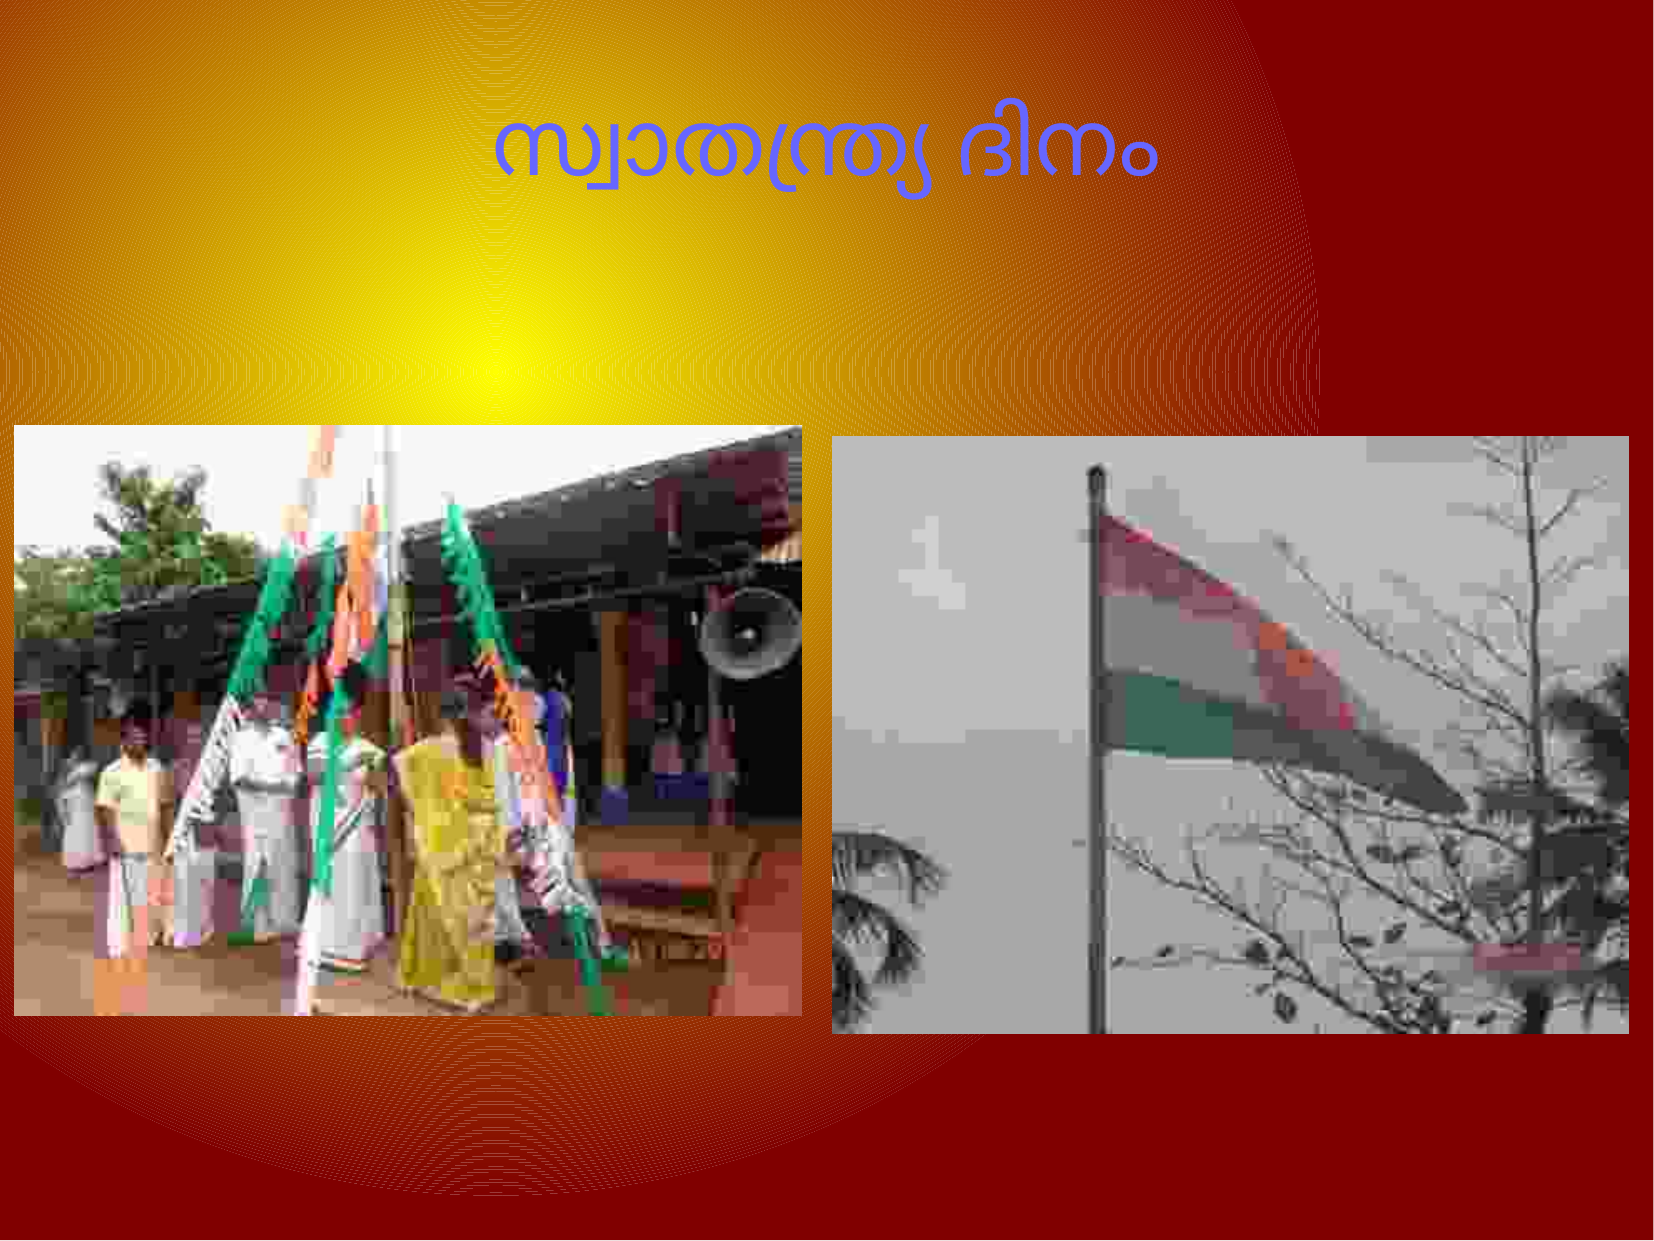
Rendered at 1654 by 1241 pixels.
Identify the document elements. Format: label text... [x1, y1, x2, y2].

title സ്വാതന്ത്ര്യ ദിനം [82, 49, 1571, 257]
picture [14, 425, 802, 1016]
picture [832, 436, 1629, 1034]
